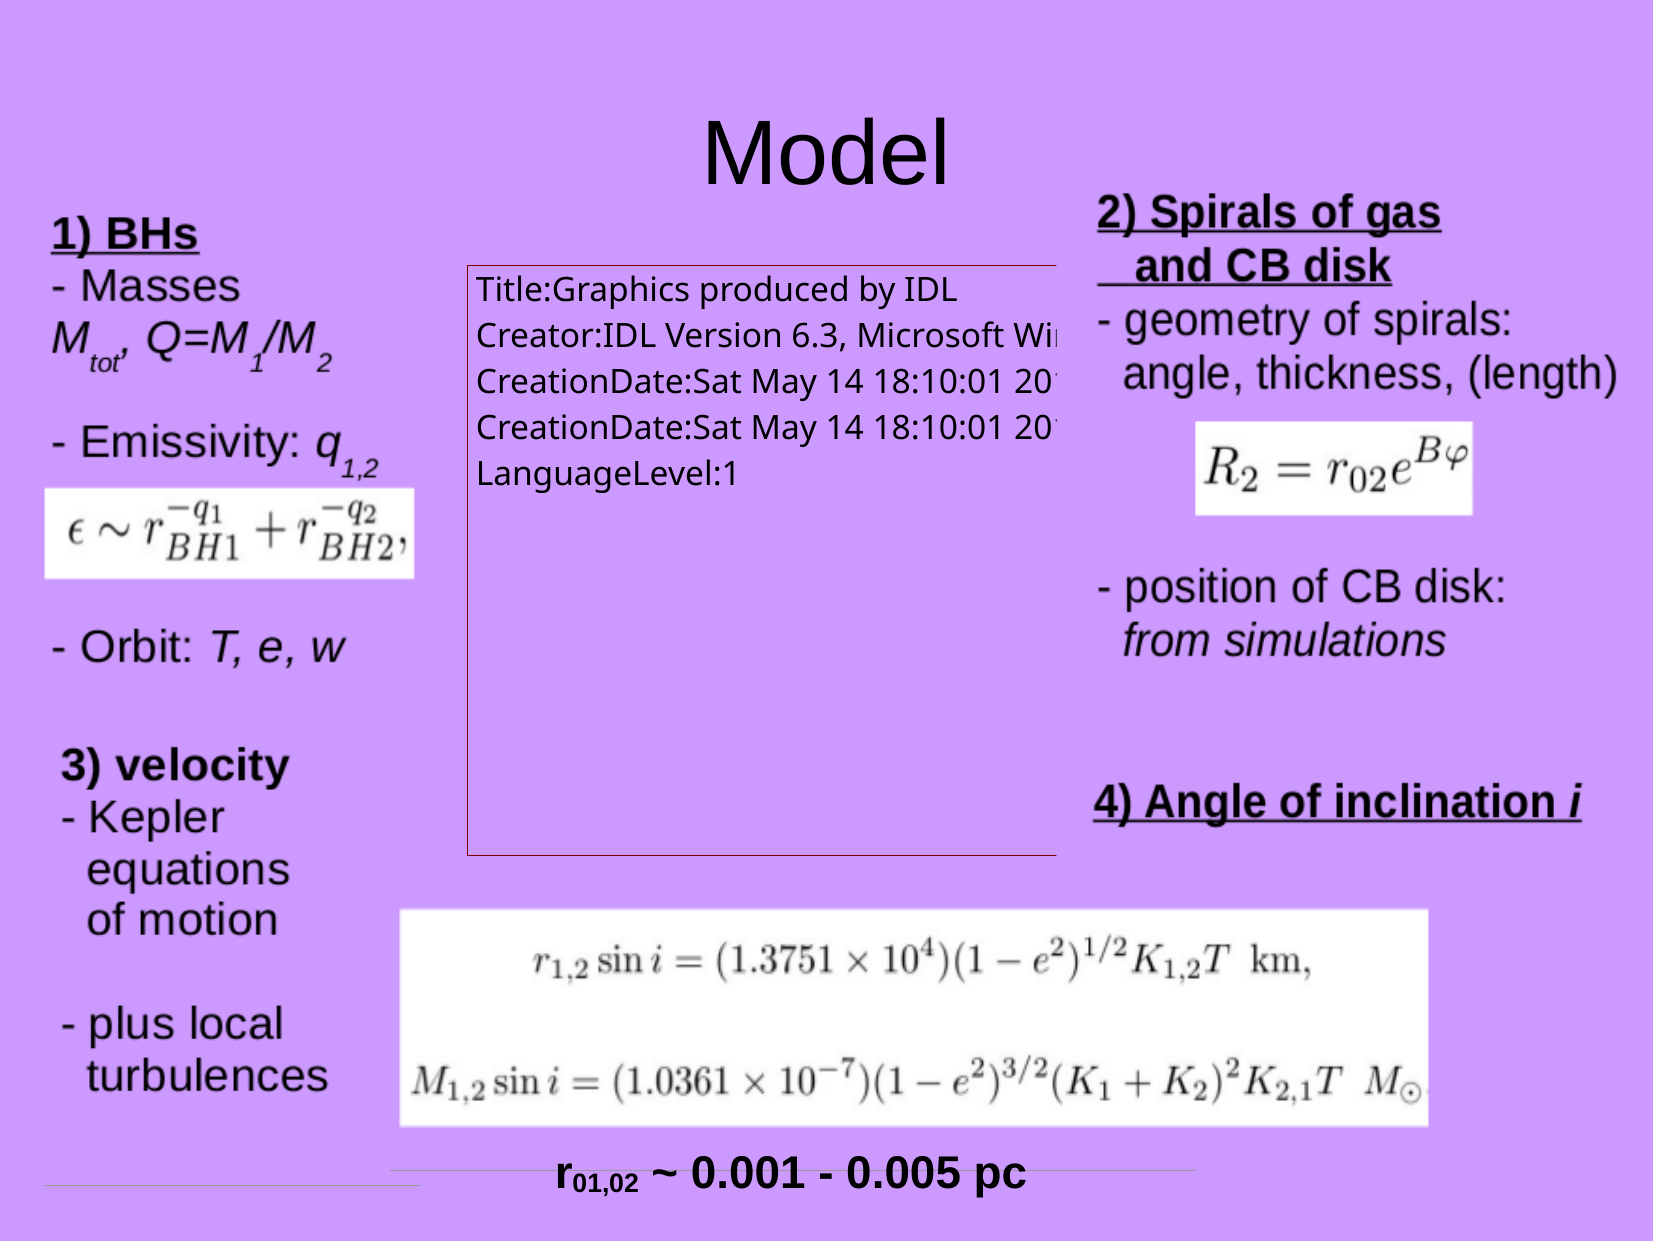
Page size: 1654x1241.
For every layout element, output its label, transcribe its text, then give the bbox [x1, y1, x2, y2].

text_box r01,02 ~ 0.001 - 0.005 pc [540, 1140, 1043, 1222]
title Model [82, 49, 1571, 257]
picture [465, 135, 1621, 856]
picture [30, 150, 1471, 1186]
